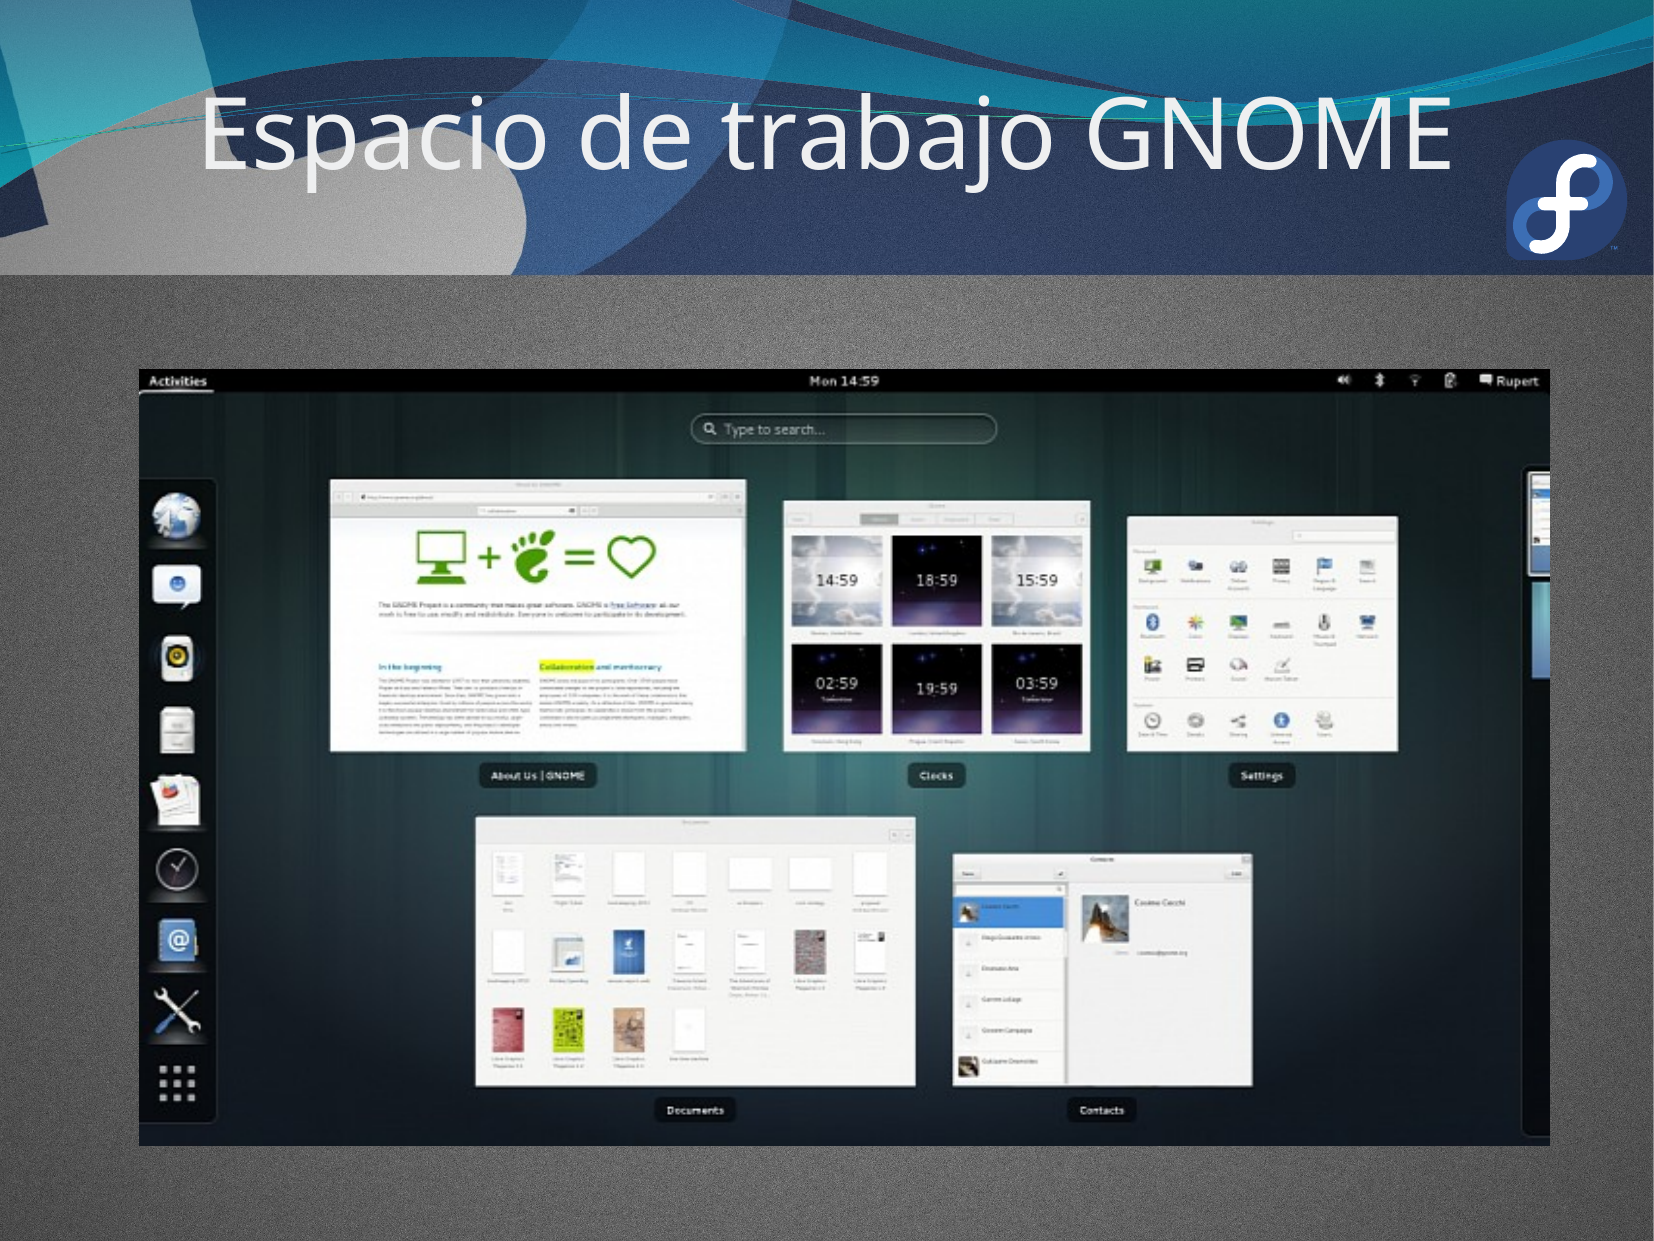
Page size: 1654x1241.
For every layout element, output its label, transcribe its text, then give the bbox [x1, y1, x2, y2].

text_box Espacio de trabajo GNOME [88, 29, 1565, 237]
picture [0, 0, 1654, 1241]
